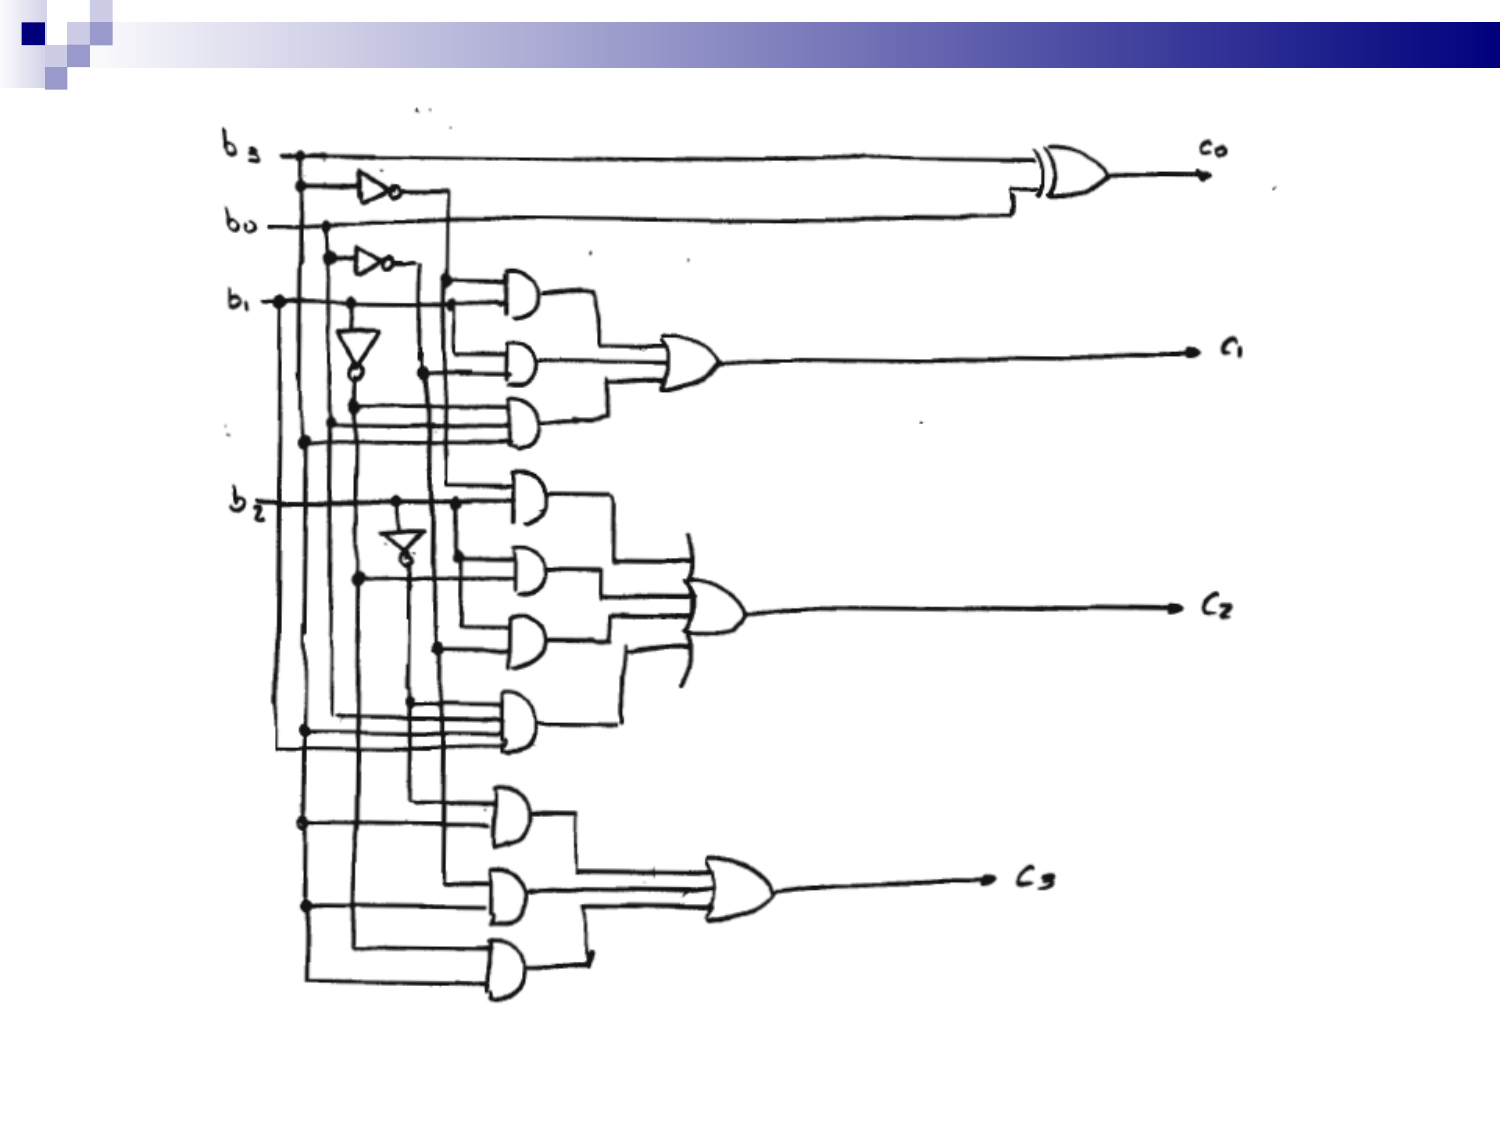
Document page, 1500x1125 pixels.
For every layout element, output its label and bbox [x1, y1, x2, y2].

picture [171, 103, 1329, 1022]
